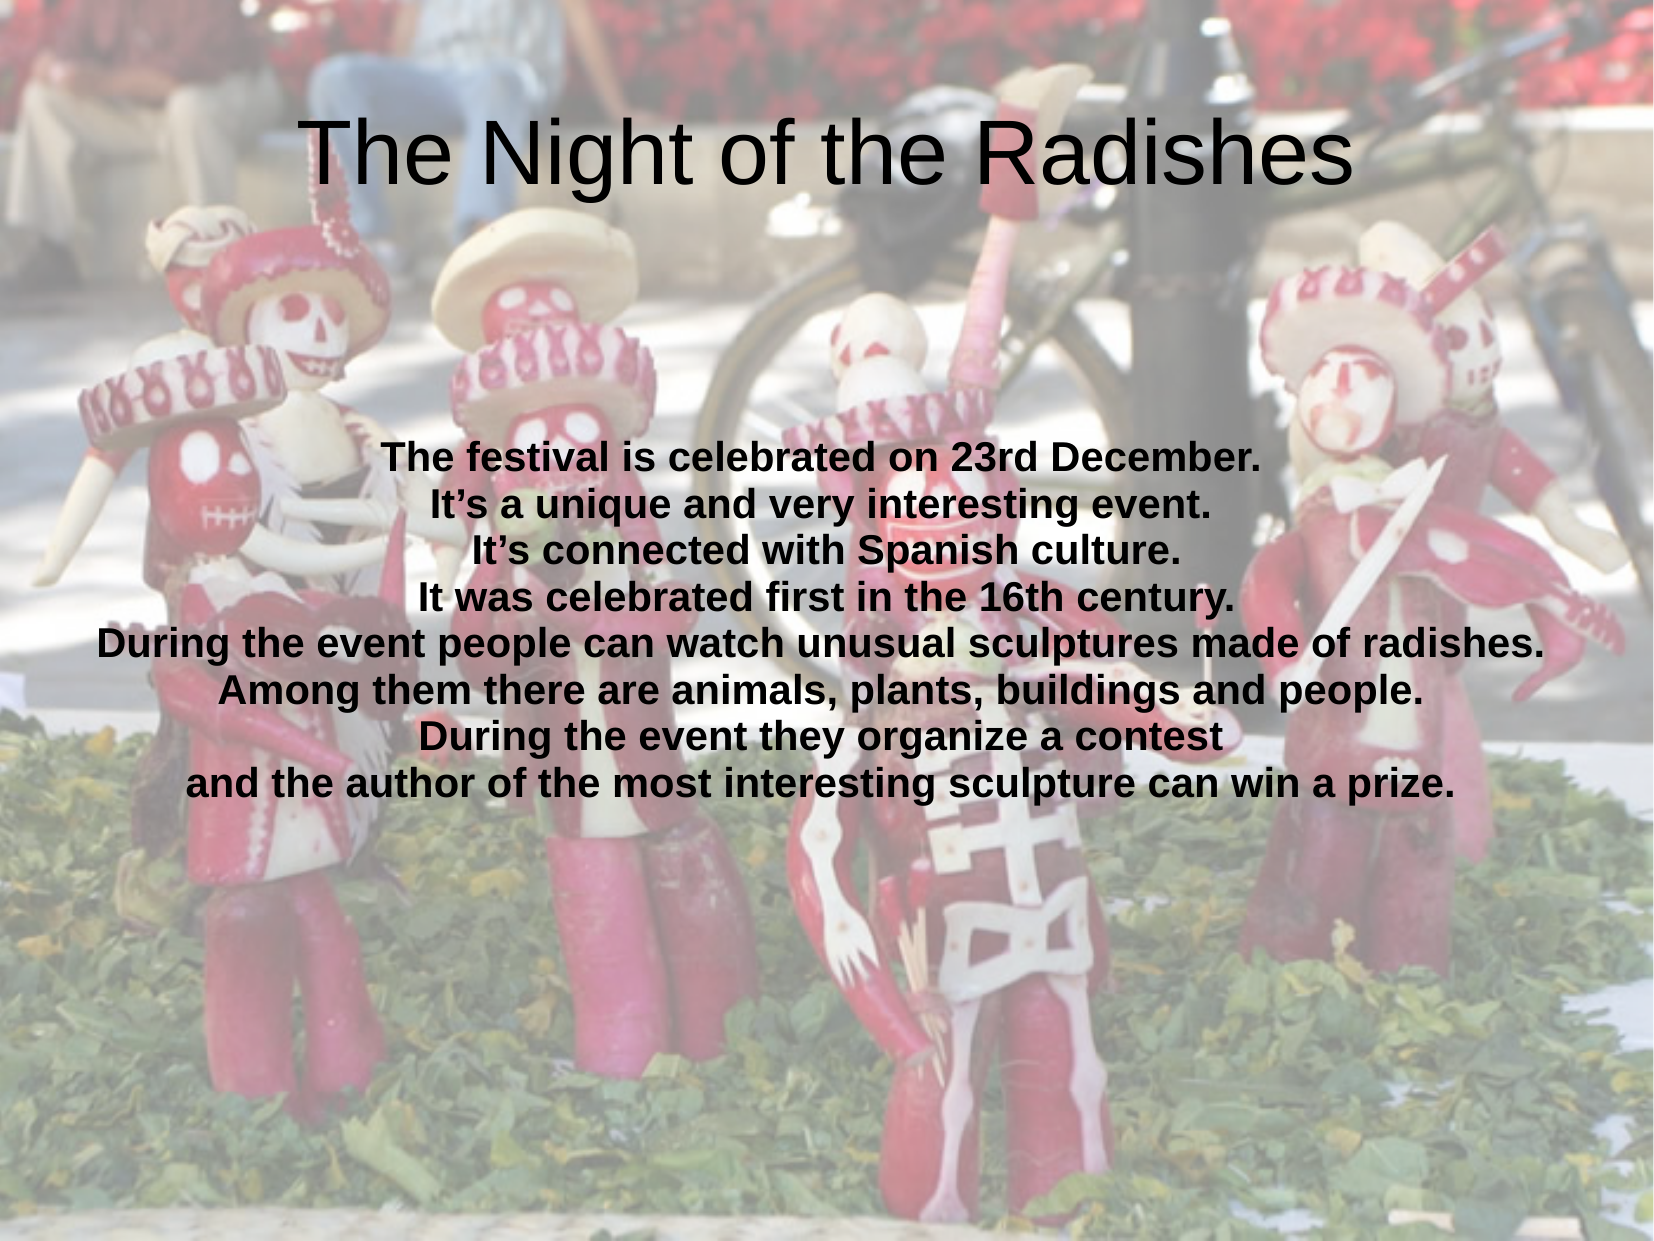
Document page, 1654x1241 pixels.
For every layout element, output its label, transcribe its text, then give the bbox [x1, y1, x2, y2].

title The Night of the Radishes [82, 49, 1571, 257]
picture [0, 0, 1654, 1241]
